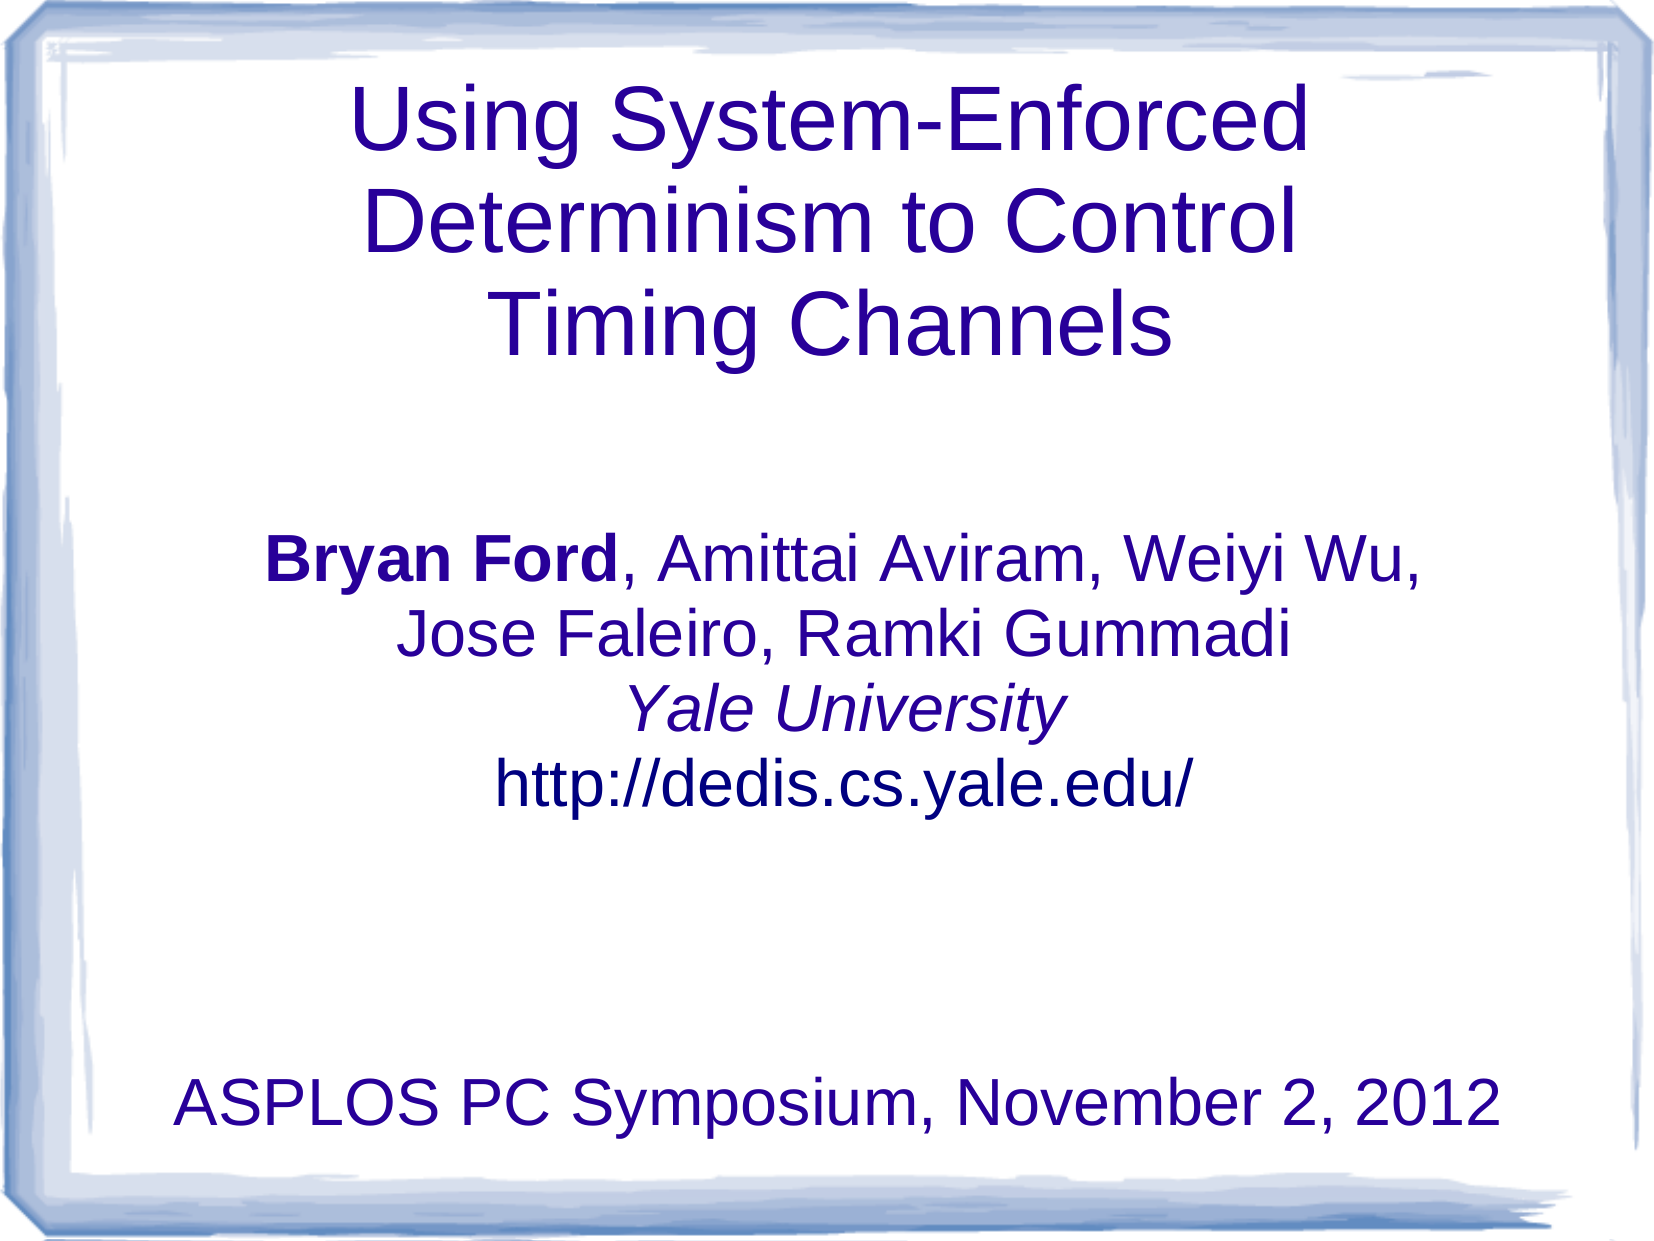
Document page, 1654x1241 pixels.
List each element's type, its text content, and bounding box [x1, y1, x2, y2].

title Using System-Enforced Determinism to Control Timing Channels [86, 67, 1576, 376]
picture [0, 0, 1654, 1241]
subtitle Bryan Ford, Amittai Aviram, Weiyi Wu, Jose Faleiro, Ramki Gummadi Yale University http://dedis.cs.yale.edu/ [118, 412, 1571, 1004]
text_box ASPLOS PC Symposium, November 2, 2012 [112, 1050, 1566, 1155]
